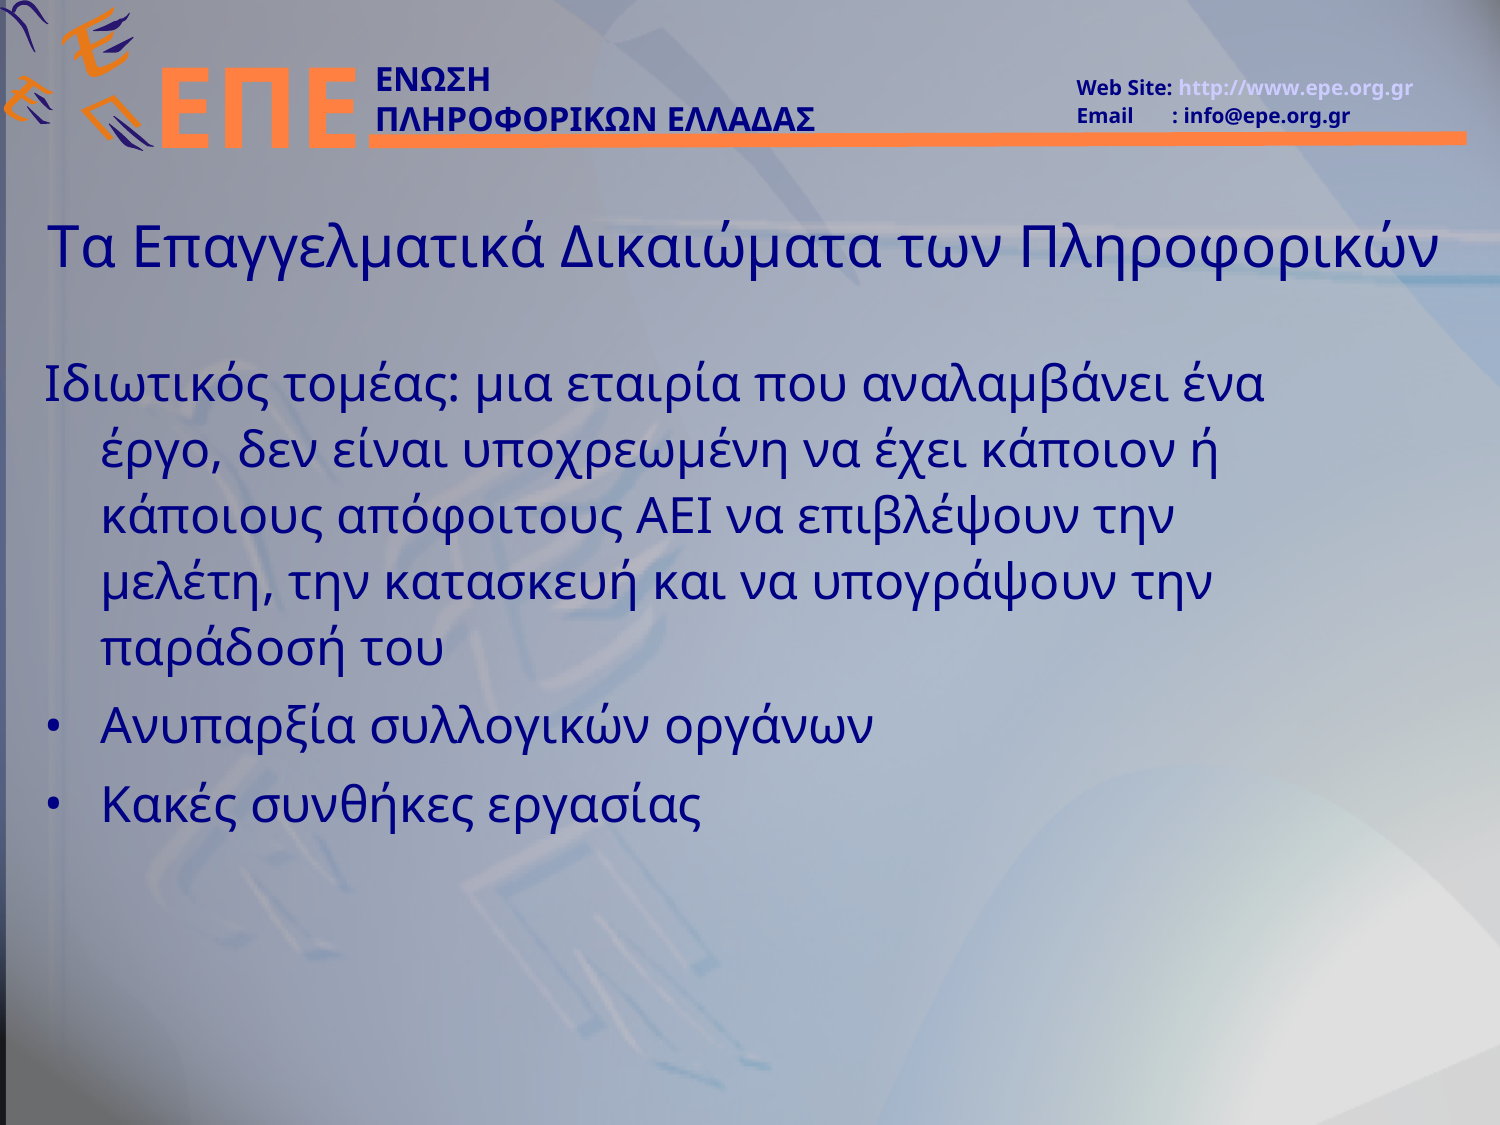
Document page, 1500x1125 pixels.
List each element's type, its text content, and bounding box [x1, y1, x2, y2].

list Ιδιωτικός τομέας: μια εταιρία που αναλαμβάνει ένα έργο, δεν είναι υποχρεωμένη να έχει κάποιον ή κάποιους απόφοιτους ΑΕΙ να επιβλέψουν την μελέτη, την κατασκευή και να υπογράψουν την παράδοσή του Ανυπαρξία συλλογικών οργάνων Κακές συνθήκες εργασίας [29, 338, 1317, 1014]
title Τα Επαγγελματικά Δικαιώματα των Πληροφορικών [29, 149, 1459, 338]
